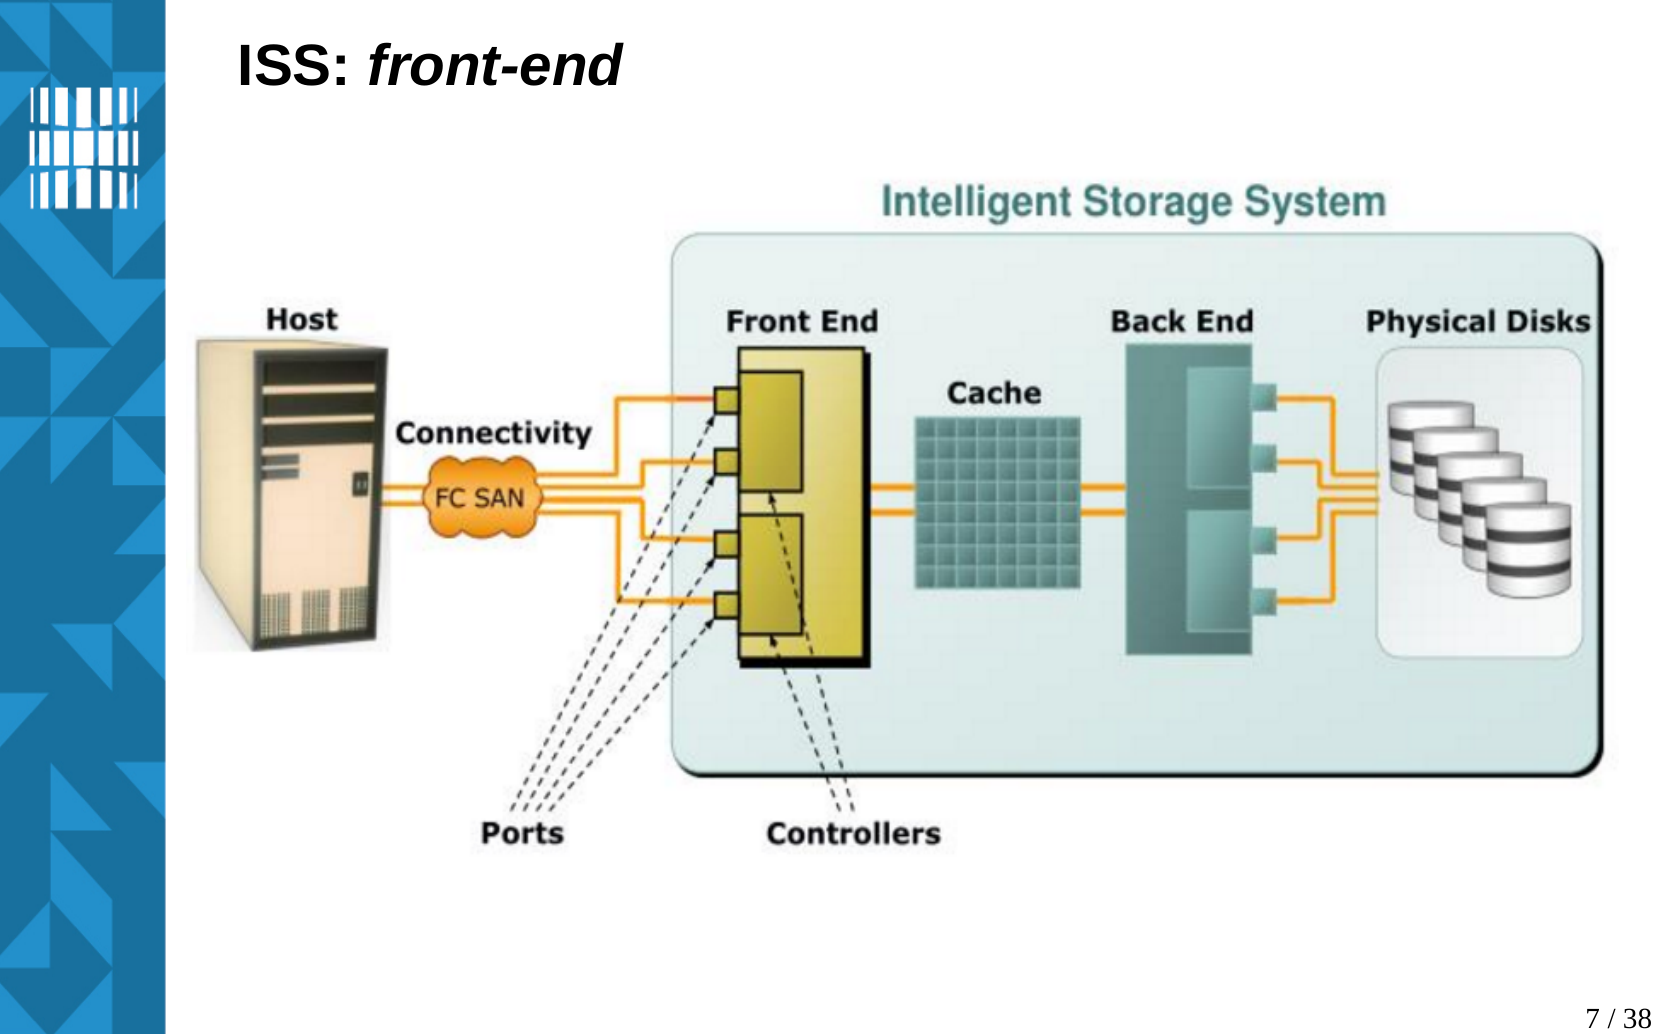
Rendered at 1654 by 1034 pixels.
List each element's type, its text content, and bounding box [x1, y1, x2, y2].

title ISS: front-end [237, 23, 1585, 107]
picture [186, 175, 1619, 875]
